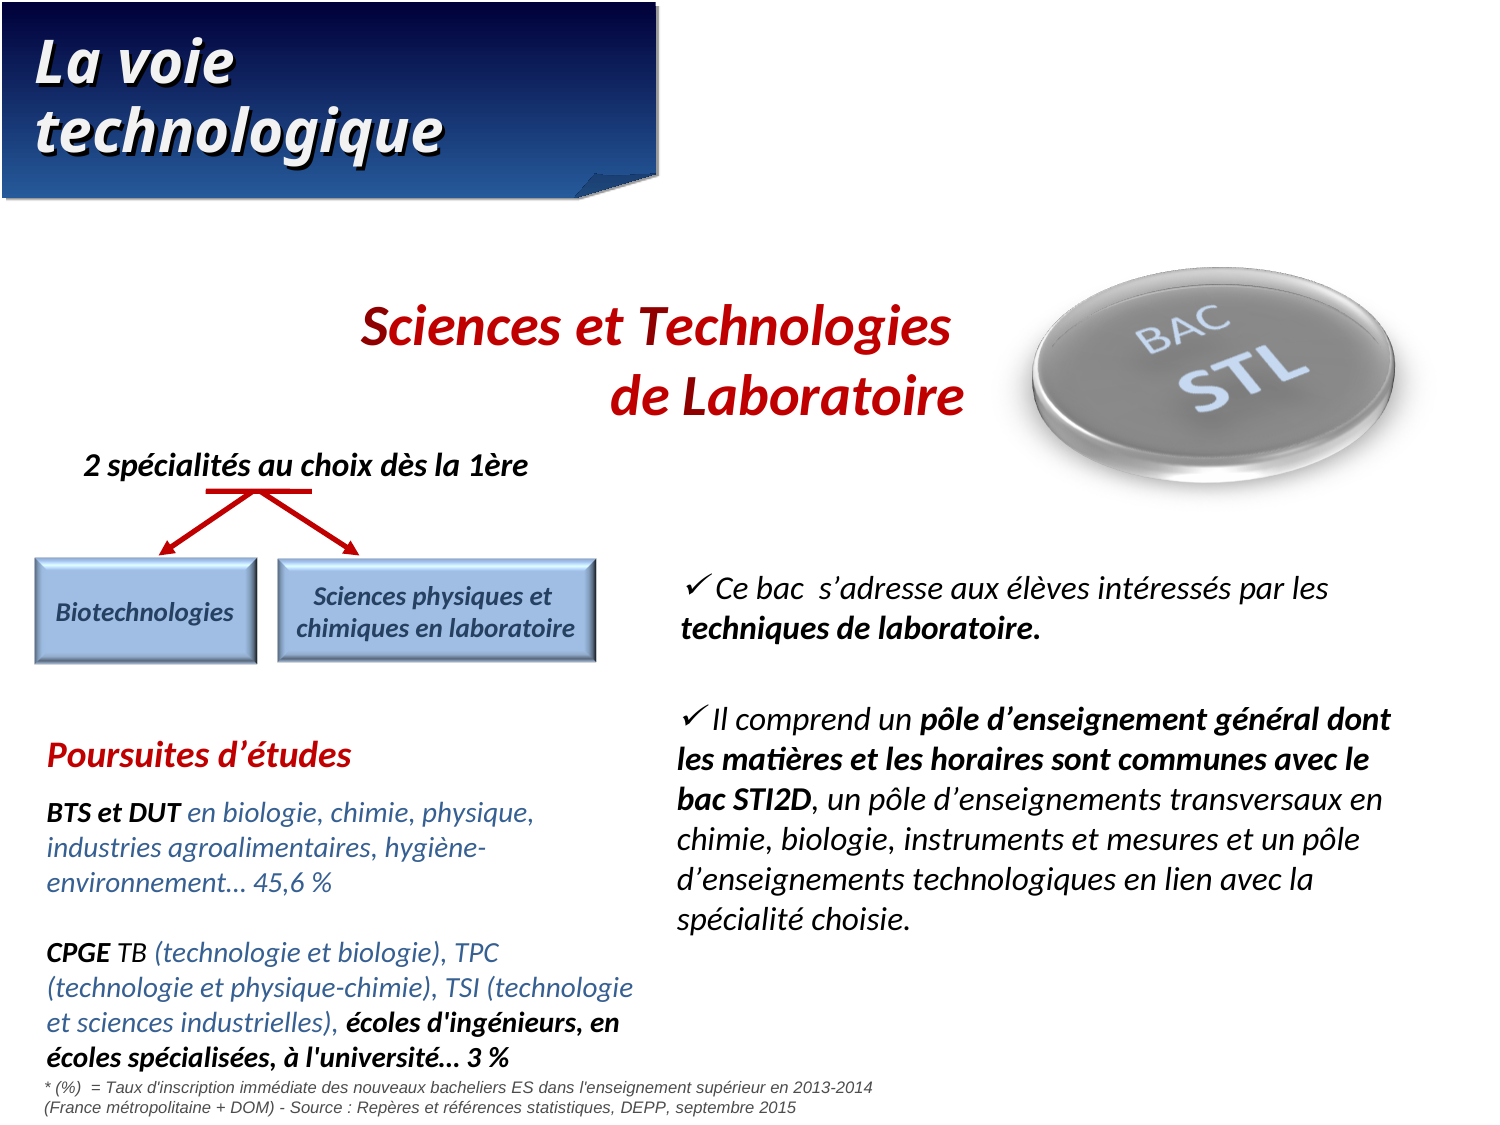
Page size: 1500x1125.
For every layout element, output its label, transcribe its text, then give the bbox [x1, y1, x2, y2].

picture [894, 217, 1500, 583]
text_box Sciences physiques et chimiques en laboratoire [277, 559, 595, 661]
picture [32, 555, 258, 665]
text_box [2, 2, 656, 199]
text_box * (%) = Taux d'inscription immédiate des nouveaux bacheliers ES dans l'enseignement supérieur en 2013-2014 (France métropolitaine + DOM) - Source : Repères et références statistiques, DEPP, septembre 2015 [29, 1069, 1134, 1125]
text_box  Ce bac s’adresse aux élèves intéressés par les techniques de laboratoire. [665, 558, 1446, 654]
text_box Biotechnologies [34, 558, 256, 663]
text_box BTS et DUT en biologie, chimie, physique, industries agroalimentaires, hygiène-environnement… 45,6 % CPGE TB (technologie et biologie), TPC (technologie et physique-chimie), TSI (technologie et sciences industrielles), écoles d'ingénieurs, en écoles spécialisées, à l'université… 3 % [31, 786, 658, 1069]
text_box Sciences et Technologies de Laboratoire [38, 279, 894, 435]
text_box 2 spécialités au choix dès la 1ère [34, 435, 578, 491]
text_box La voie technologique [34, 28, 644, 167]
text_box Poursuites d’études [32, 722, 588, 785]
text_box  Il comprend un pôle d’enseignement général dont les matières et les horaires sont communes avec le bac STI2D, un pôle d’enseignements transversaux en chimie, biologie, instruments et mesures et un pôle d’enseignements technologiques en lien avec la spécialité choisie. [662, 689, 1441, 945]
picture [275, 556, 597, 664]
